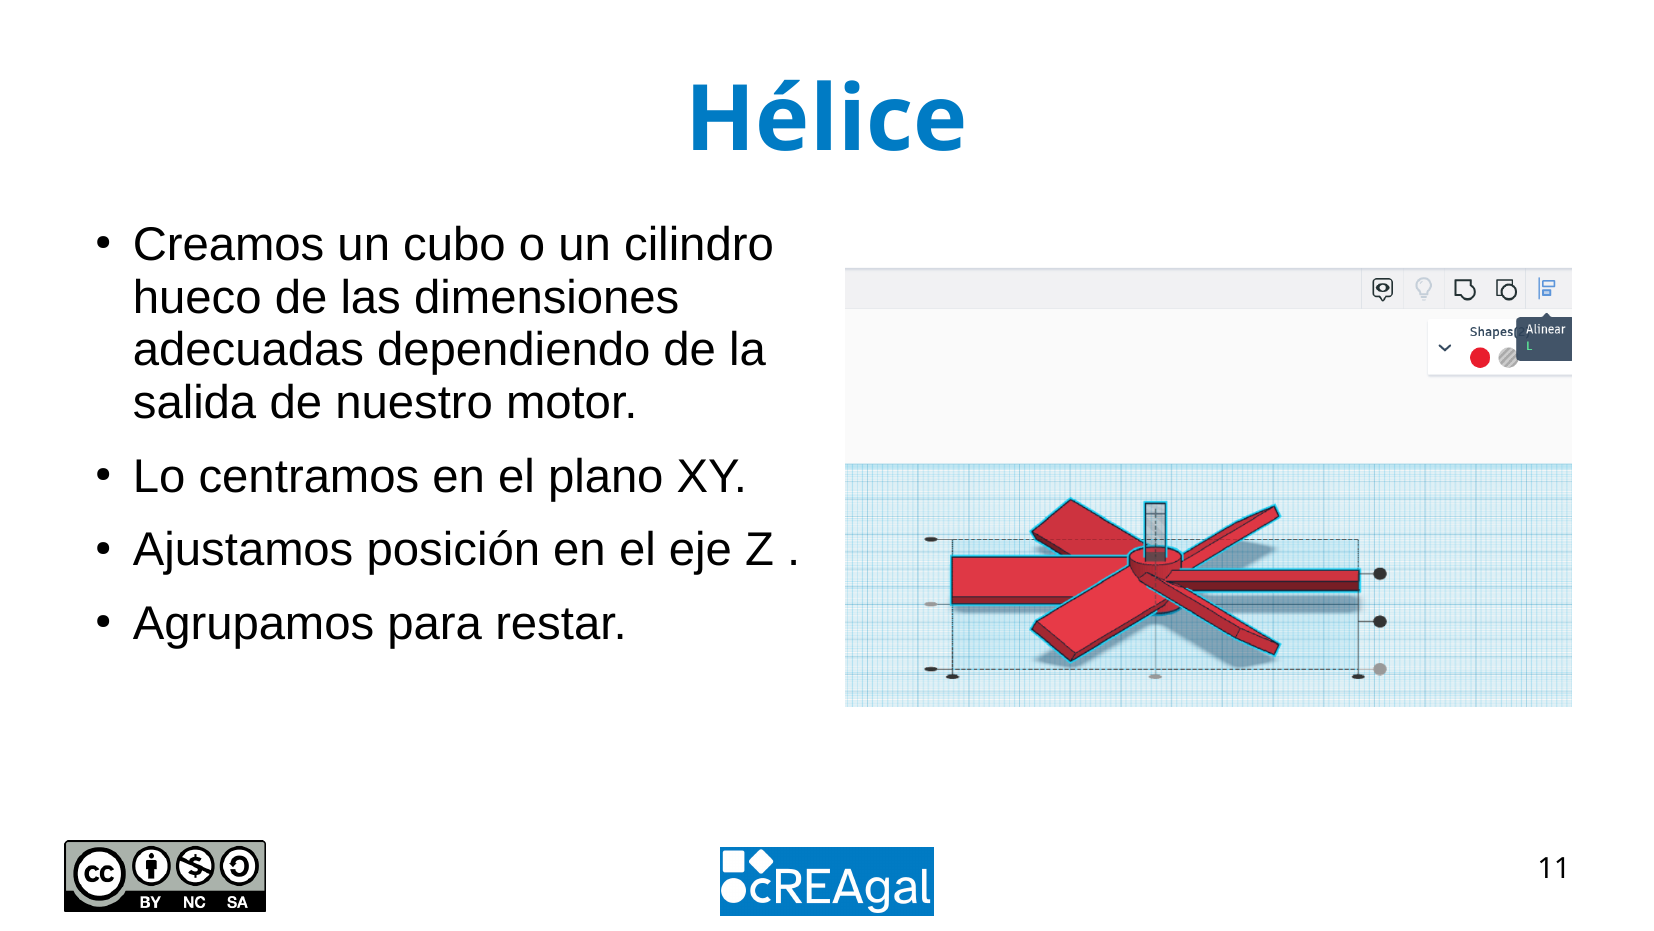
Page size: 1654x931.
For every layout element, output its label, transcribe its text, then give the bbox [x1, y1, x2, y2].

title Hélice [82, 37, 1571, 193]
picture [845, 267, 1572, 707]
list Creamos un cubo o un cilindro hueco de las dimensiones adecuadas dependiendo de la salida de nuestro motor. Lo centramos en el plano XY. Ajustamos posición en el eje Z . Agrupamos para restar. [82, 217, 809, 758]
picture [720, 847, 934, 916]
picture [64, 840, 266, 912]
